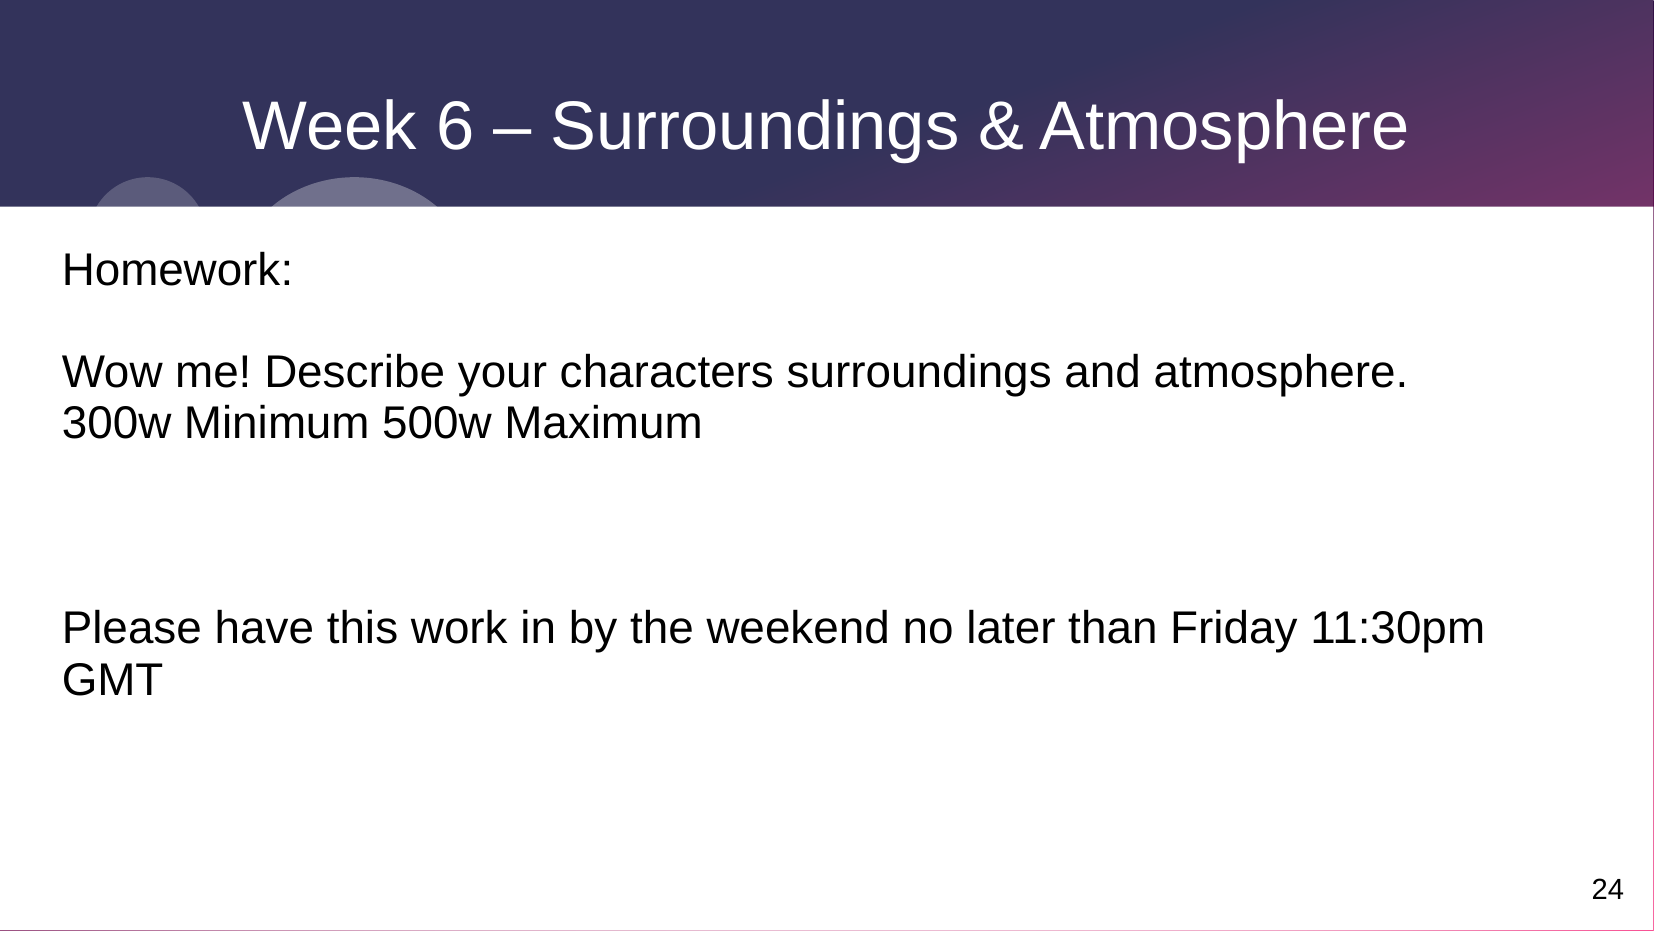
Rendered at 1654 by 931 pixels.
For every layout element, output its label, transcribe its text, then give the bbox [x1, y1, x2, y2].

title Week 6 – Surroundings & Atmosphere [29, 44, 1625, 207]
text_box Homework: Wow me! Describe your characters surroundings and atmosphere. 300w Minimum 500w Maximum Please have this work in by the weekend no later than Friday 11:30pm GMT [47, 236, 1612, 907]
